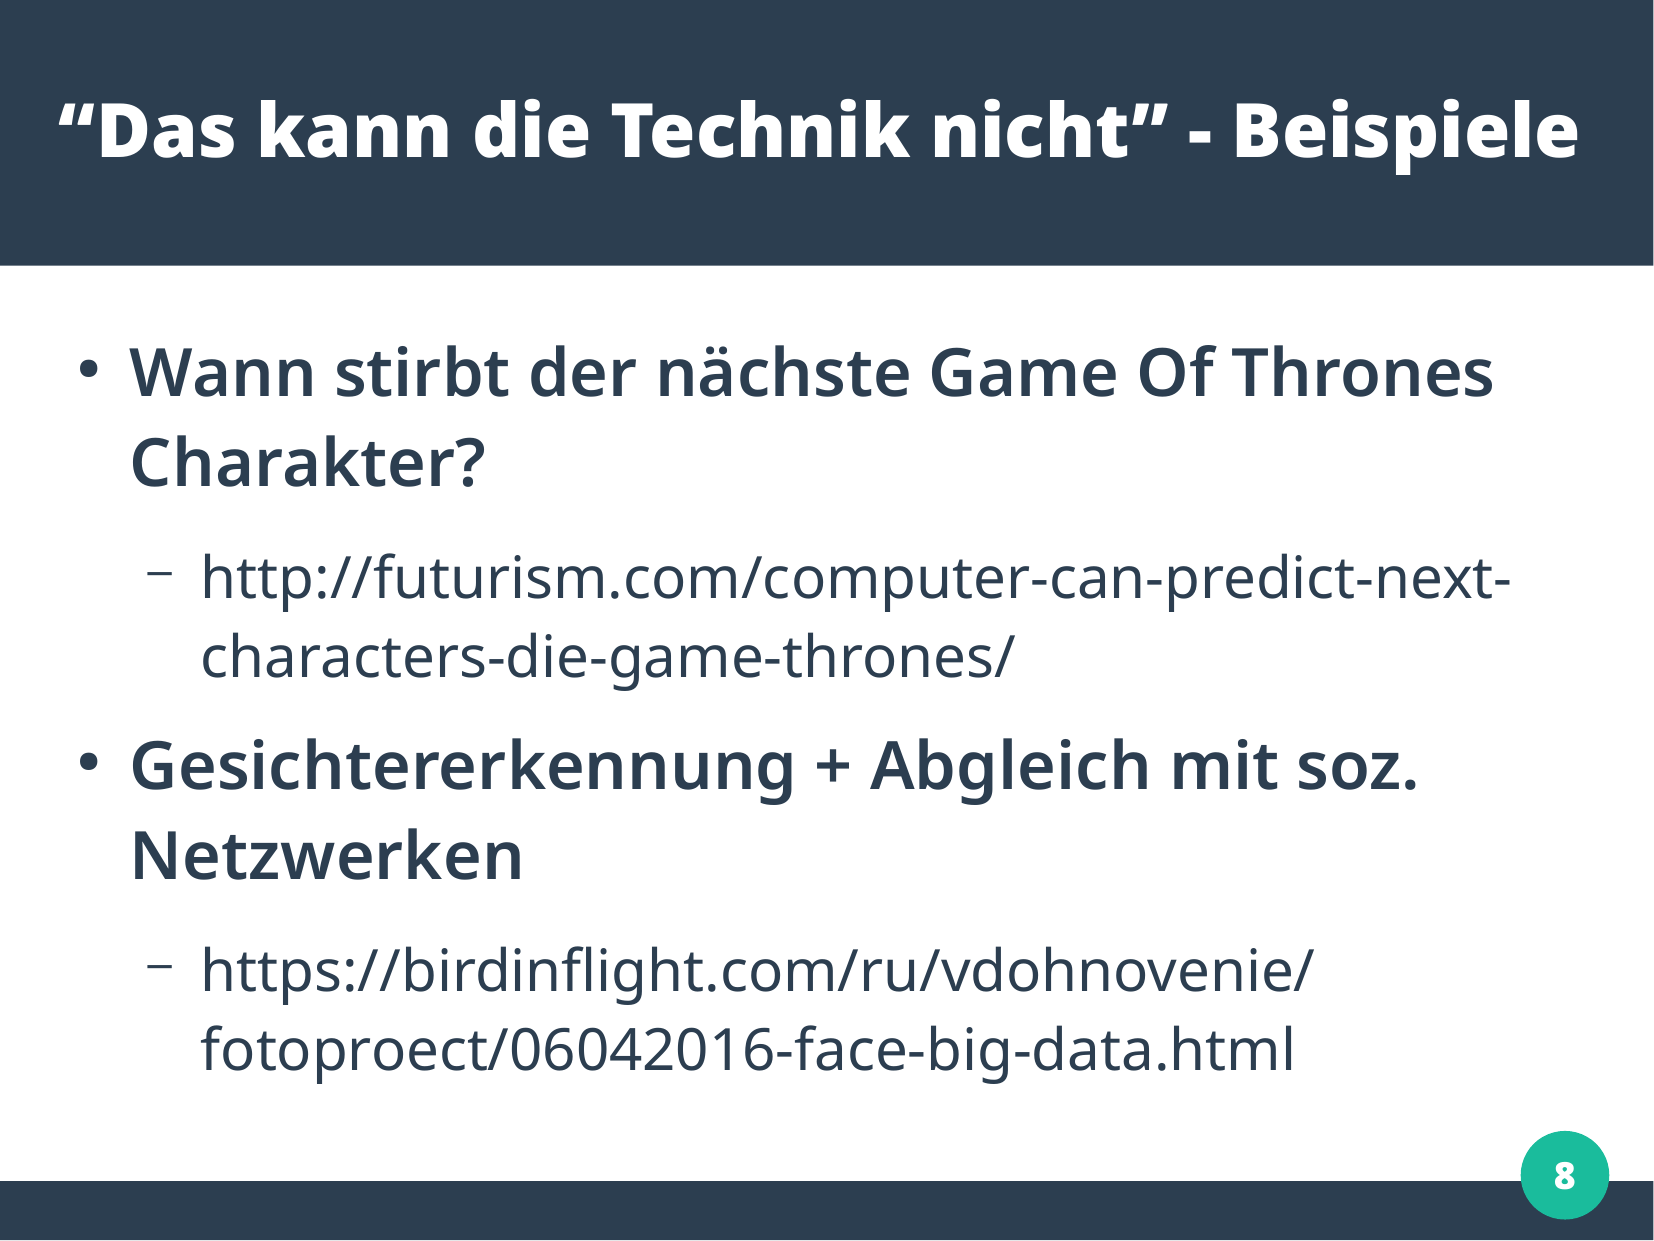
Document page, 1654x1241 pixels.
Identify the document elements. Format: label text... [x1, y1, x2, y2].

title “Das kann die Technik nicht” - Beispiele [59, 49, 1595, 207]
list Wann stirbt der nächste Game Of Thrones Charakter? http://futurism.com/computer-can-predict-next-characters-die-game-thrones/ Gesichtererkennung + Abgleich mit soz. Netzwerken https://birdinflight.com/ru/vdohnovenie/fotoproect/06042016-face-big-data.html [59, 324, 1595, 1152]
